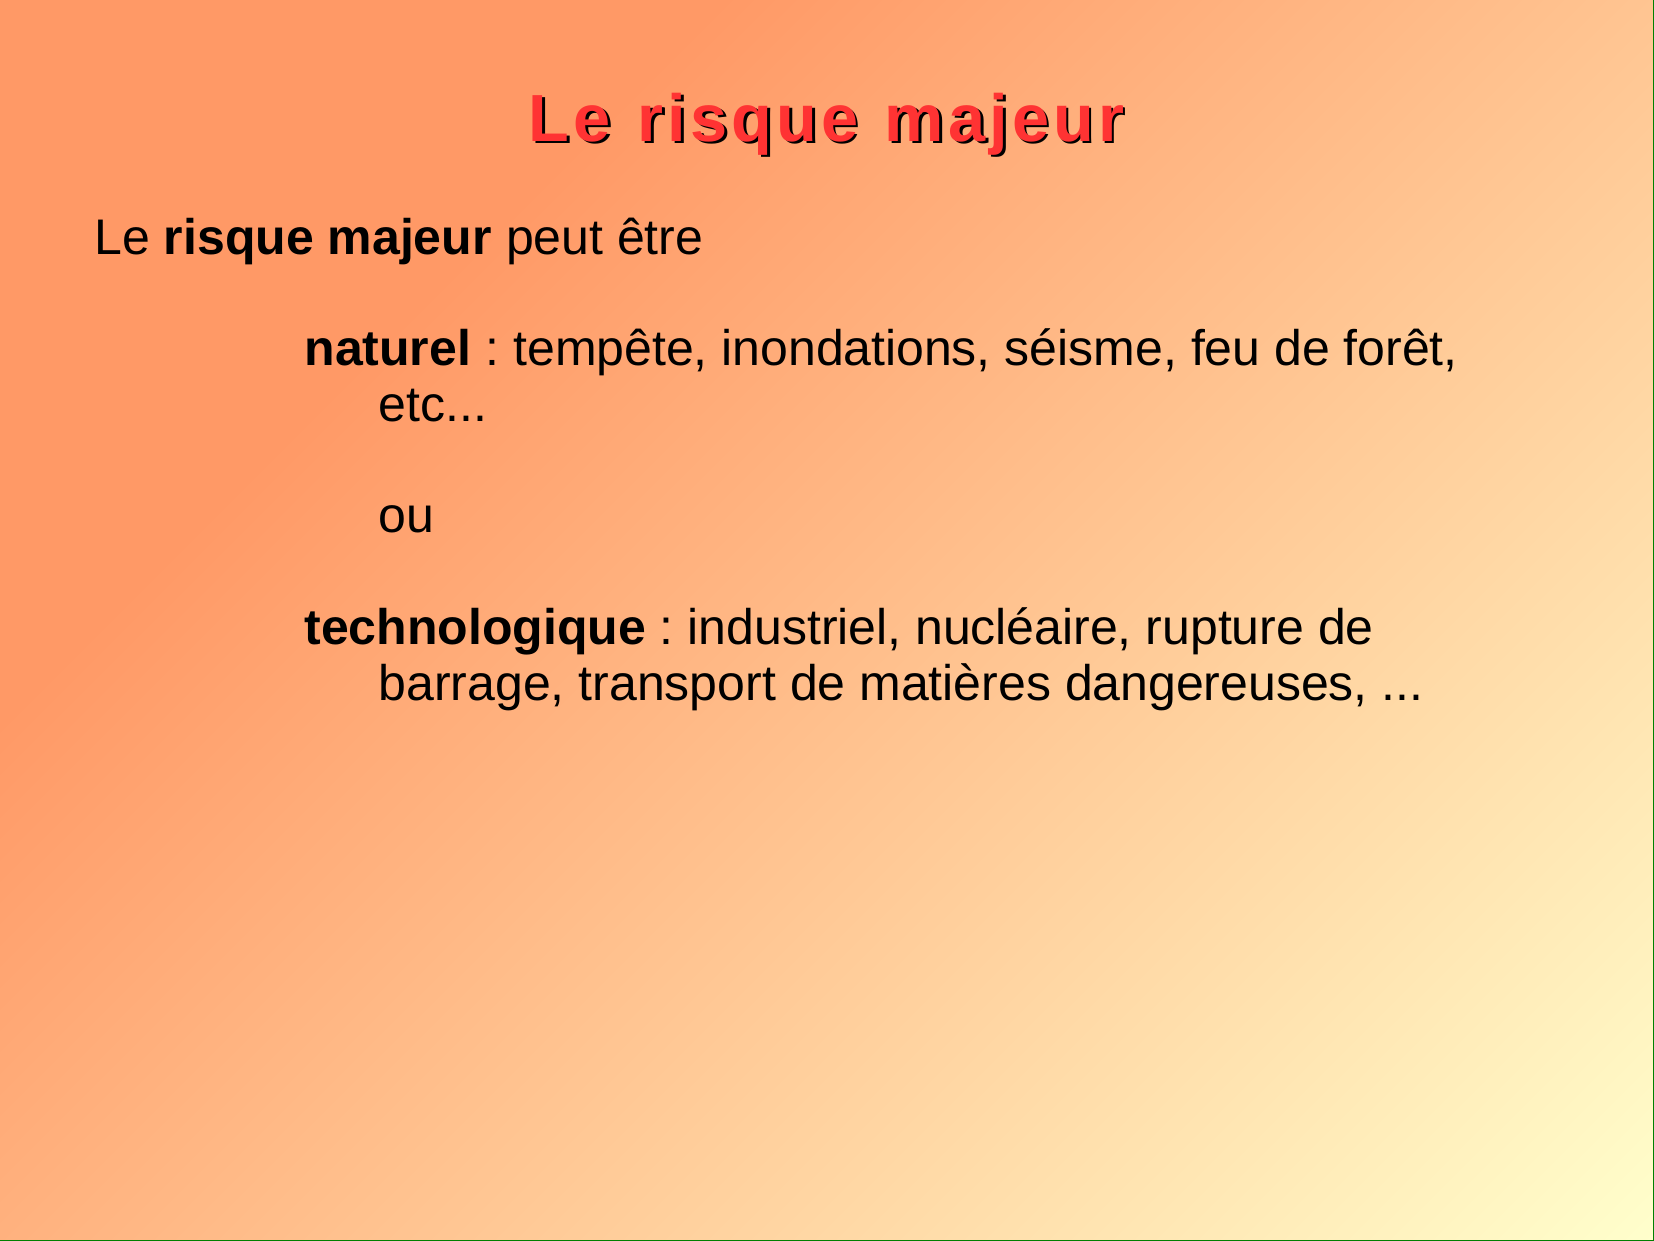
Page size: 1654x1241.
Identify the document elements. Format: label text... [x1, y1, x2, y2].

text_box [0, 0, 1654, 1241]
text_box Le risque majeur peut être naturel : tempête, inondations, séisme, feu de forêt, etc... ou technologique : industriel, nucléaire, rupture de barrage, transport de matières dangereuses, ... [88, 200, 1536, 831]
title Le risque majeur [120, 29, 1533, 200]
